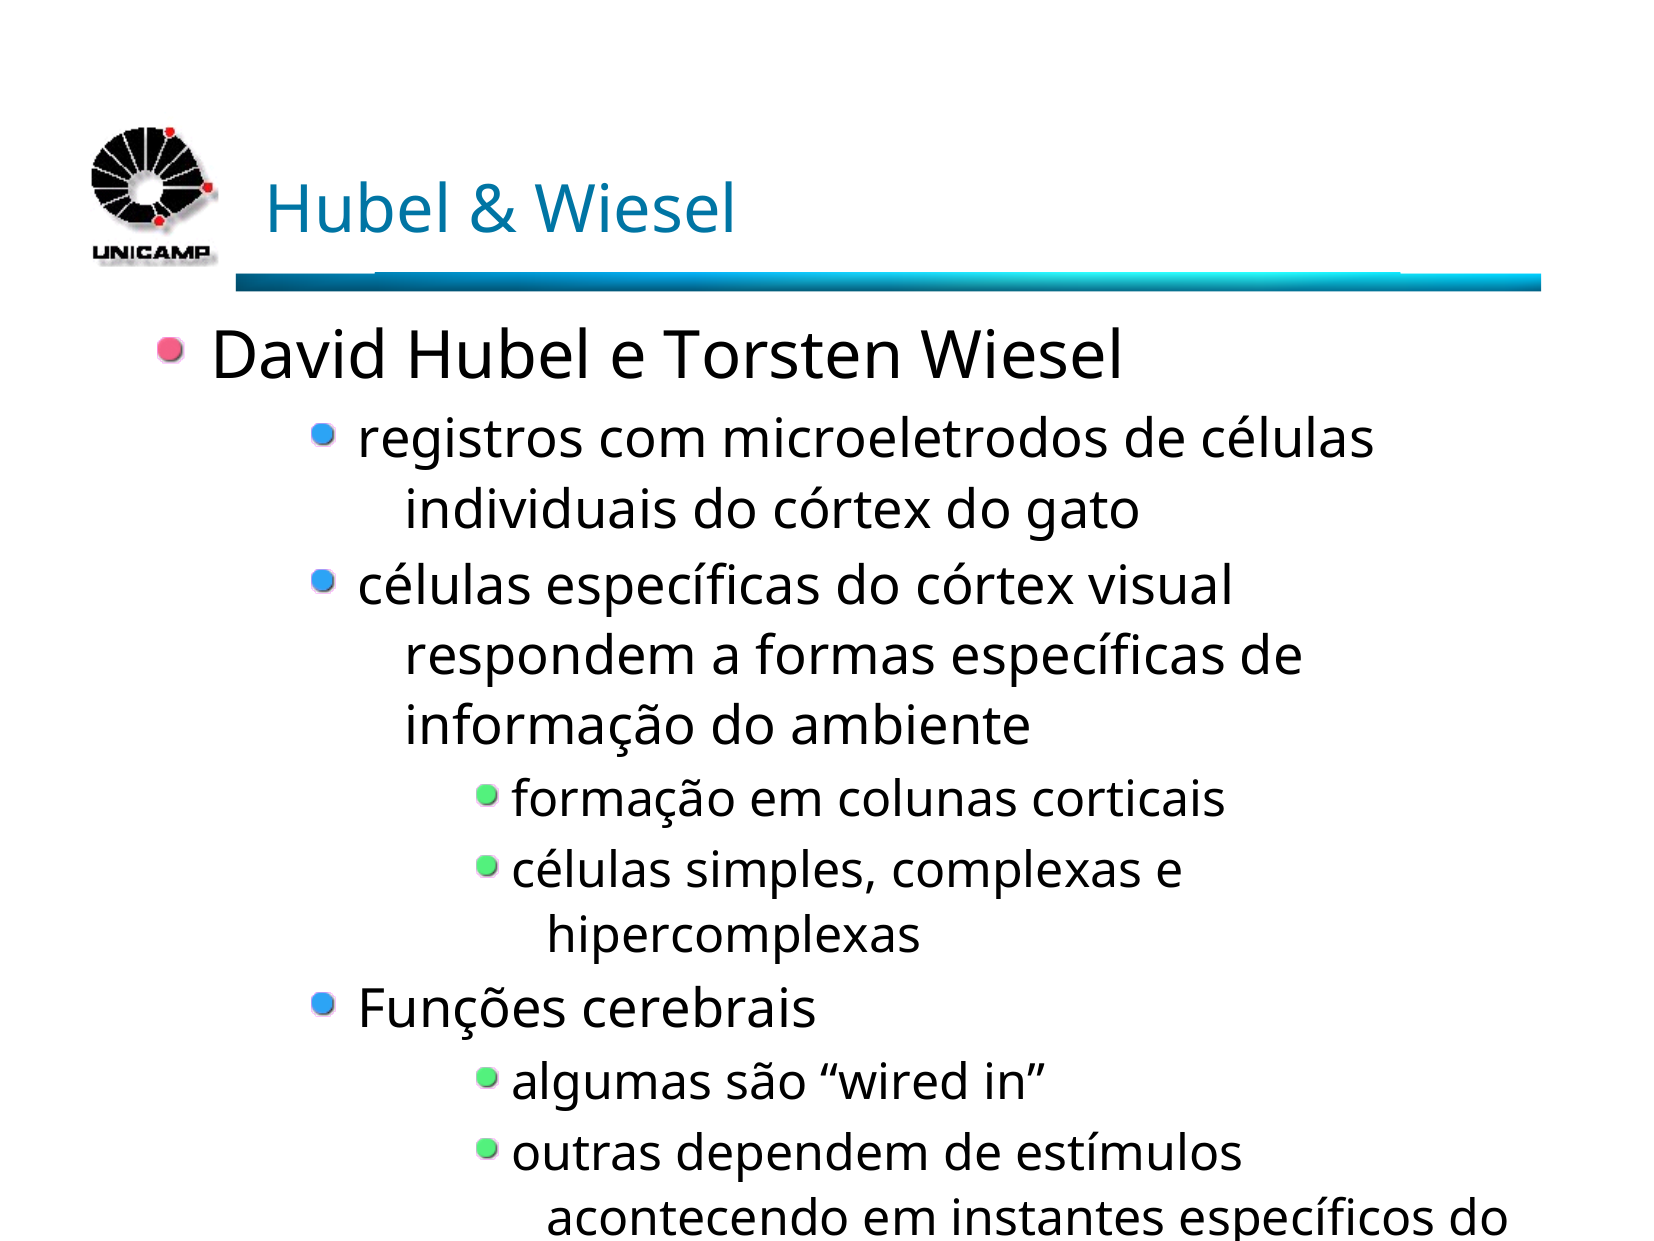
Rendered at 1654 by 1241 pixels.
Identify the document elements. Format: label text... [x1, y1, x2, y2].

picture [125, 272, 1654, 295]
list David Hubel e Torsten Wiesel registros com microeletrodos de células individuais do córtex do gato células específicas do córtex visual respondem a formas específicas de informação do ambiente formação em colunas corticais células simples, complexas e hipercomplexas Funções cerebrais algumas são “wired in” outras dependem de estímulos acontecendo em instantes específicos do desenvolvimento do animal se os estímulos não acontecerem no instante certo, o animal não desenvolve a função específica [121, 309, 1534, 1182]
title Hubel & Wiesel [264, 42, 1534, 250]
